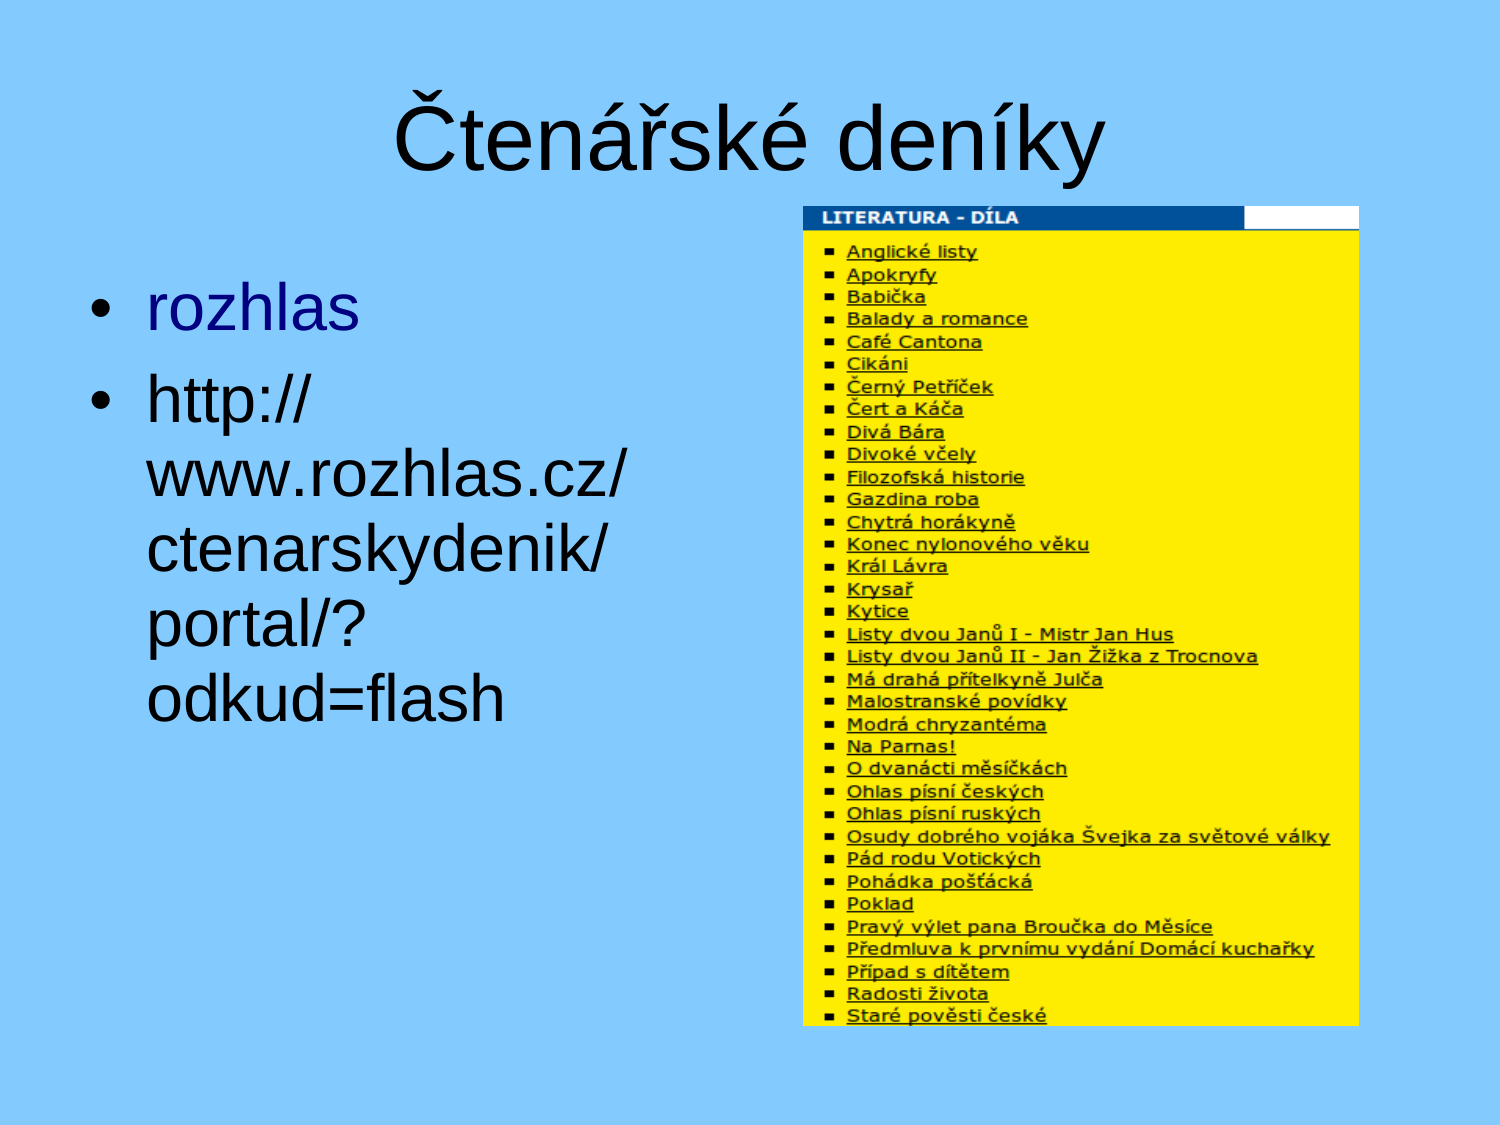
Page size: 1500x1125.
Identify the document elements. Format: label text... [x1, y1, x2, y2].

title Čtenářské deníky [75, 21, 1426, 257]
list rozhlas http://www.rozhlas.cz/ctenarskydenik/portal/?odkud=flash [75, 262, 734, 1005]
picture [803, 206, 1359, 1027]
